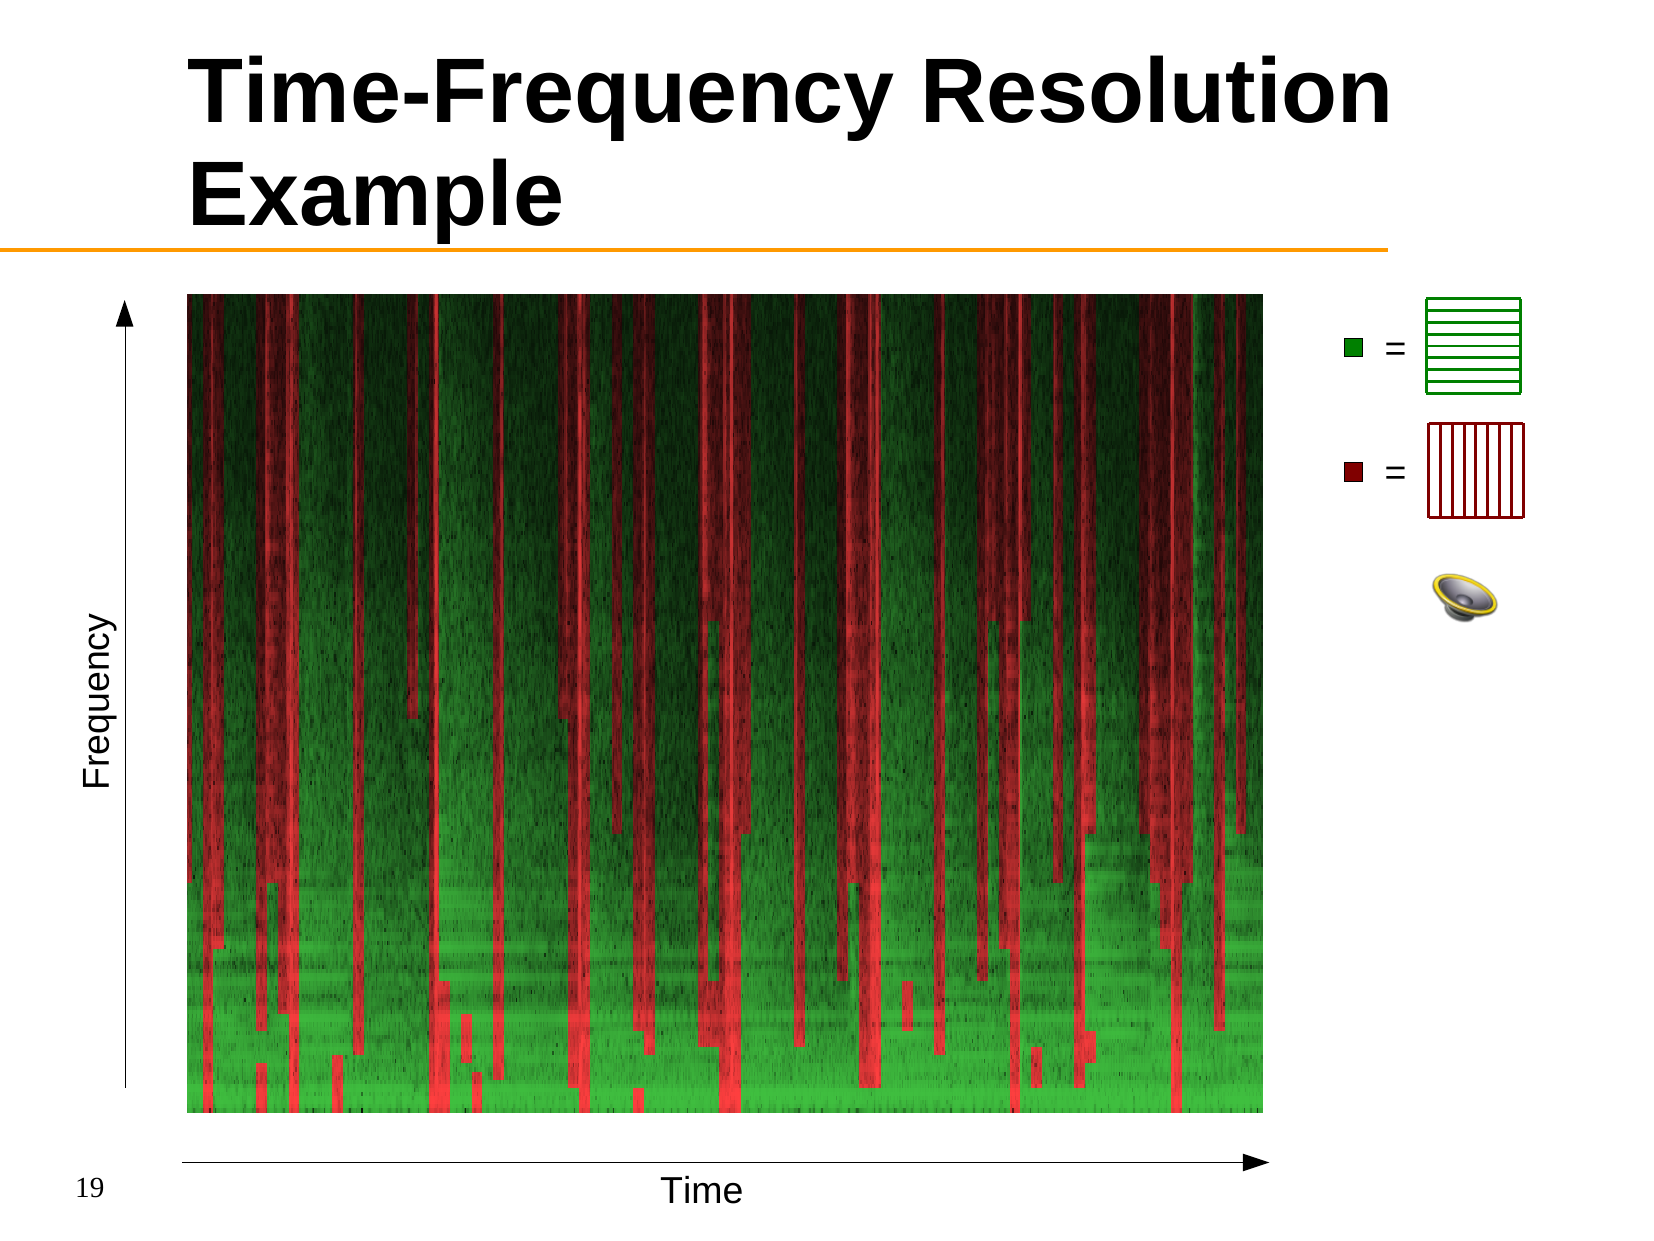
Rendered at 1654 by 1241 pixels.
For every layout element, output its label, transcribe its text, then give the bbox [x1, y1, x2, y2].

text_box [1344, 338, 1363, 357]
picture [187, 294, 1263, 1113]
picture [1429, 562, 1501, 634]
text_box [1344, 462, 1363, 482]
text_box = [1369, 443, 1422, 501]
text_box Time [645, 1163, 759, 1220]
text_box = [1369, 319, 1422, 377]
title Time-Frequency Resolution Example [187, 37, 1571, 245]
text_box Frequency [67, 599, 125, 806]
